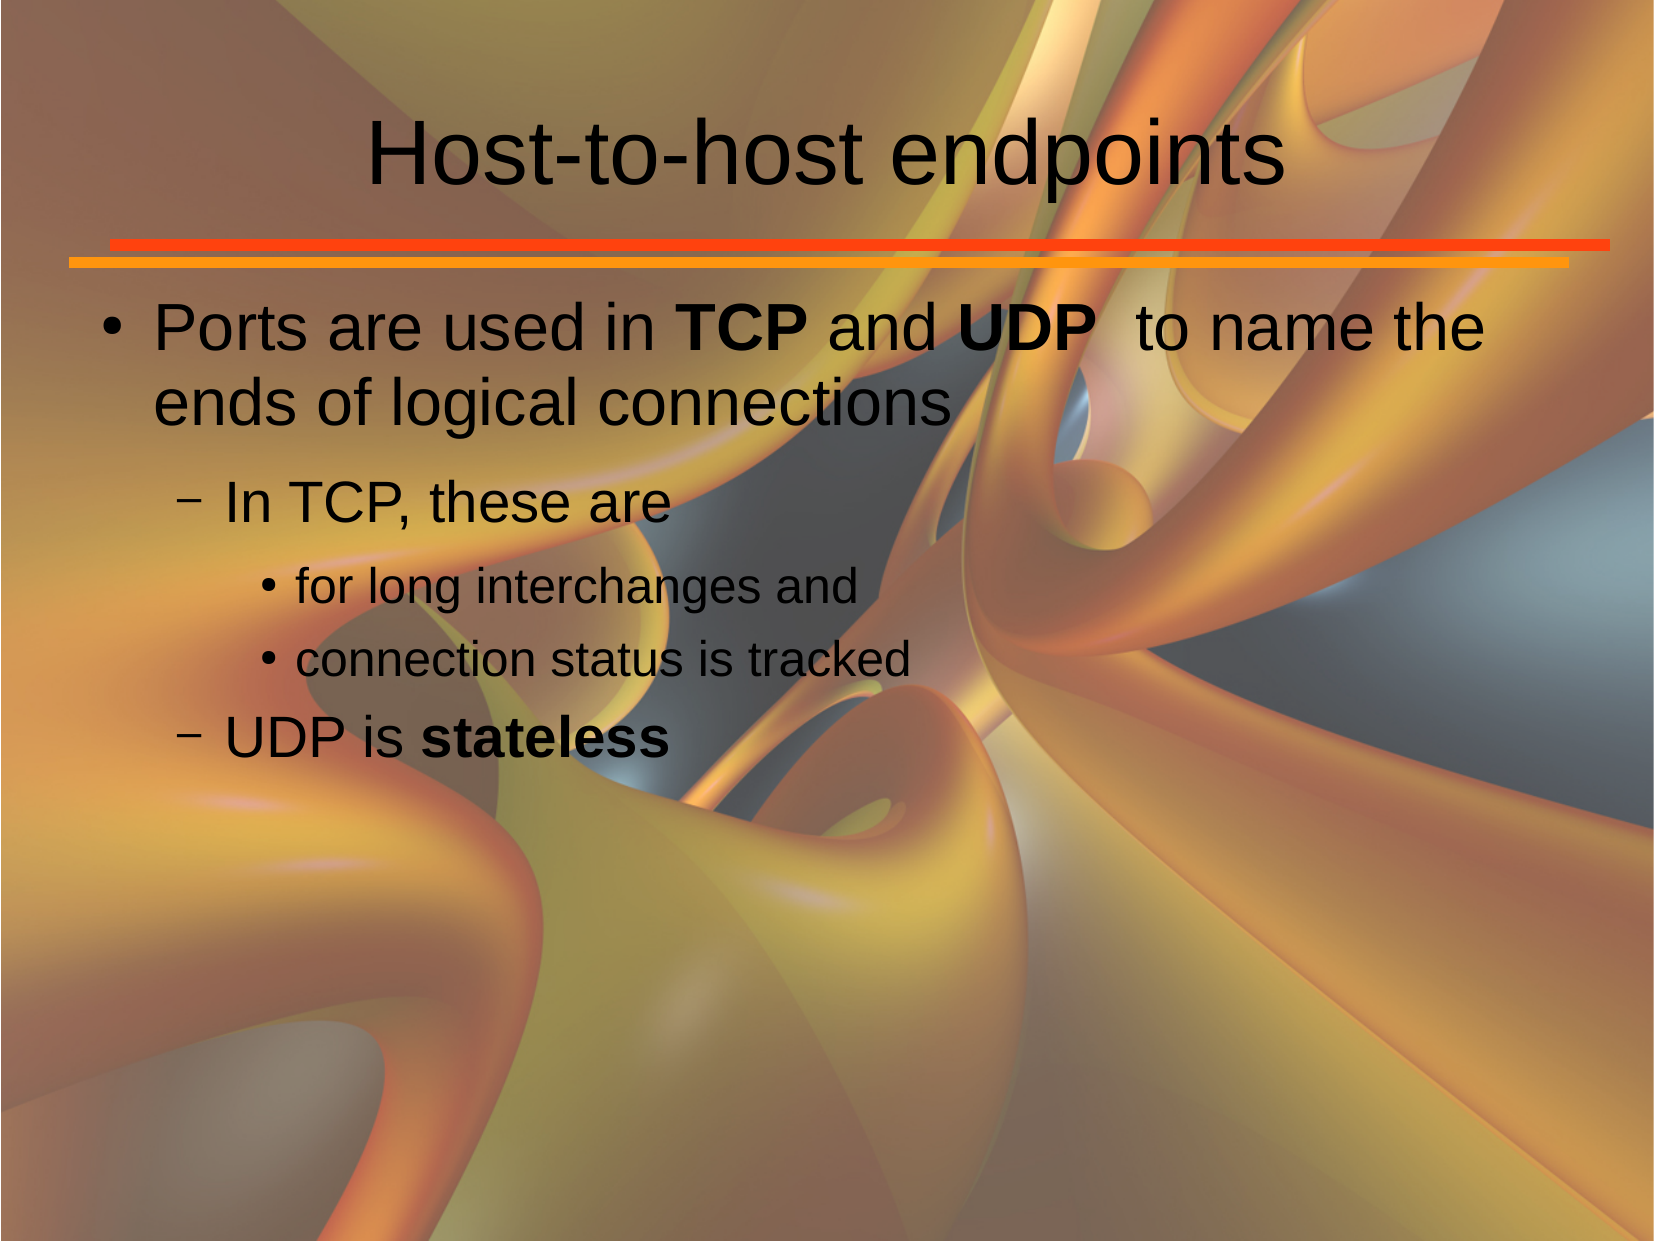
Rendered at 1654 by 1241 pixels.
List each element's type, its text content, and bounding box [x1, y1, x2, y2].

list Ports are used in TCP and UDP to name the ends of logical connections In TCP, these are for long interchanges and connection status is tracked UDP is stateless [82, 290, 1571, 1094]
title Host-to-host endpoints [82, 56, 1571, 250]
